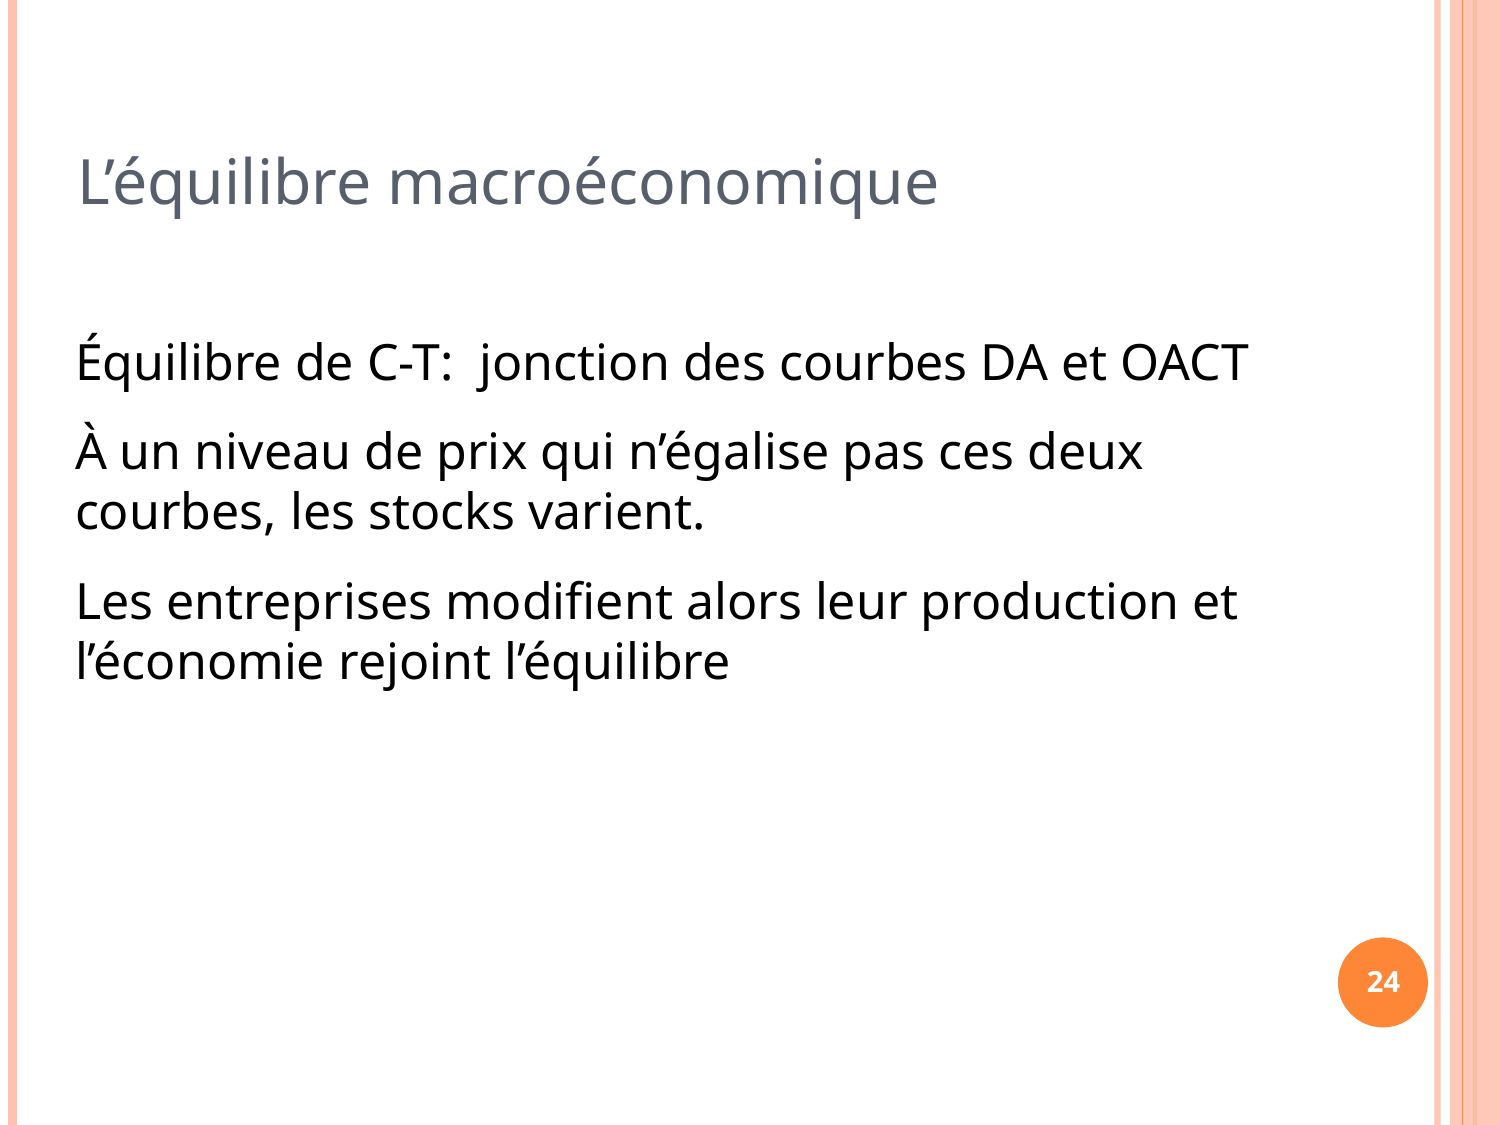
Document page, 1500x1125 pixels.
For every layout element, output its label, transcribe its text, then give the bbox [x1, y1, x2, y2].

slide_number <numéro> [1333, 940, 1434, 1027]
list Équilibre de C-T: jonction des courbes DA et OACT À un niveau de prix qui n’égalise pas ces deux courbes, les stocks varient. Les entreprises modifient alors leur production et l’économie rejoint l’équilibre [75, 329, 1300, 1125]
title L’équilibre macroéconomique [62, 37, 1450, 225]
